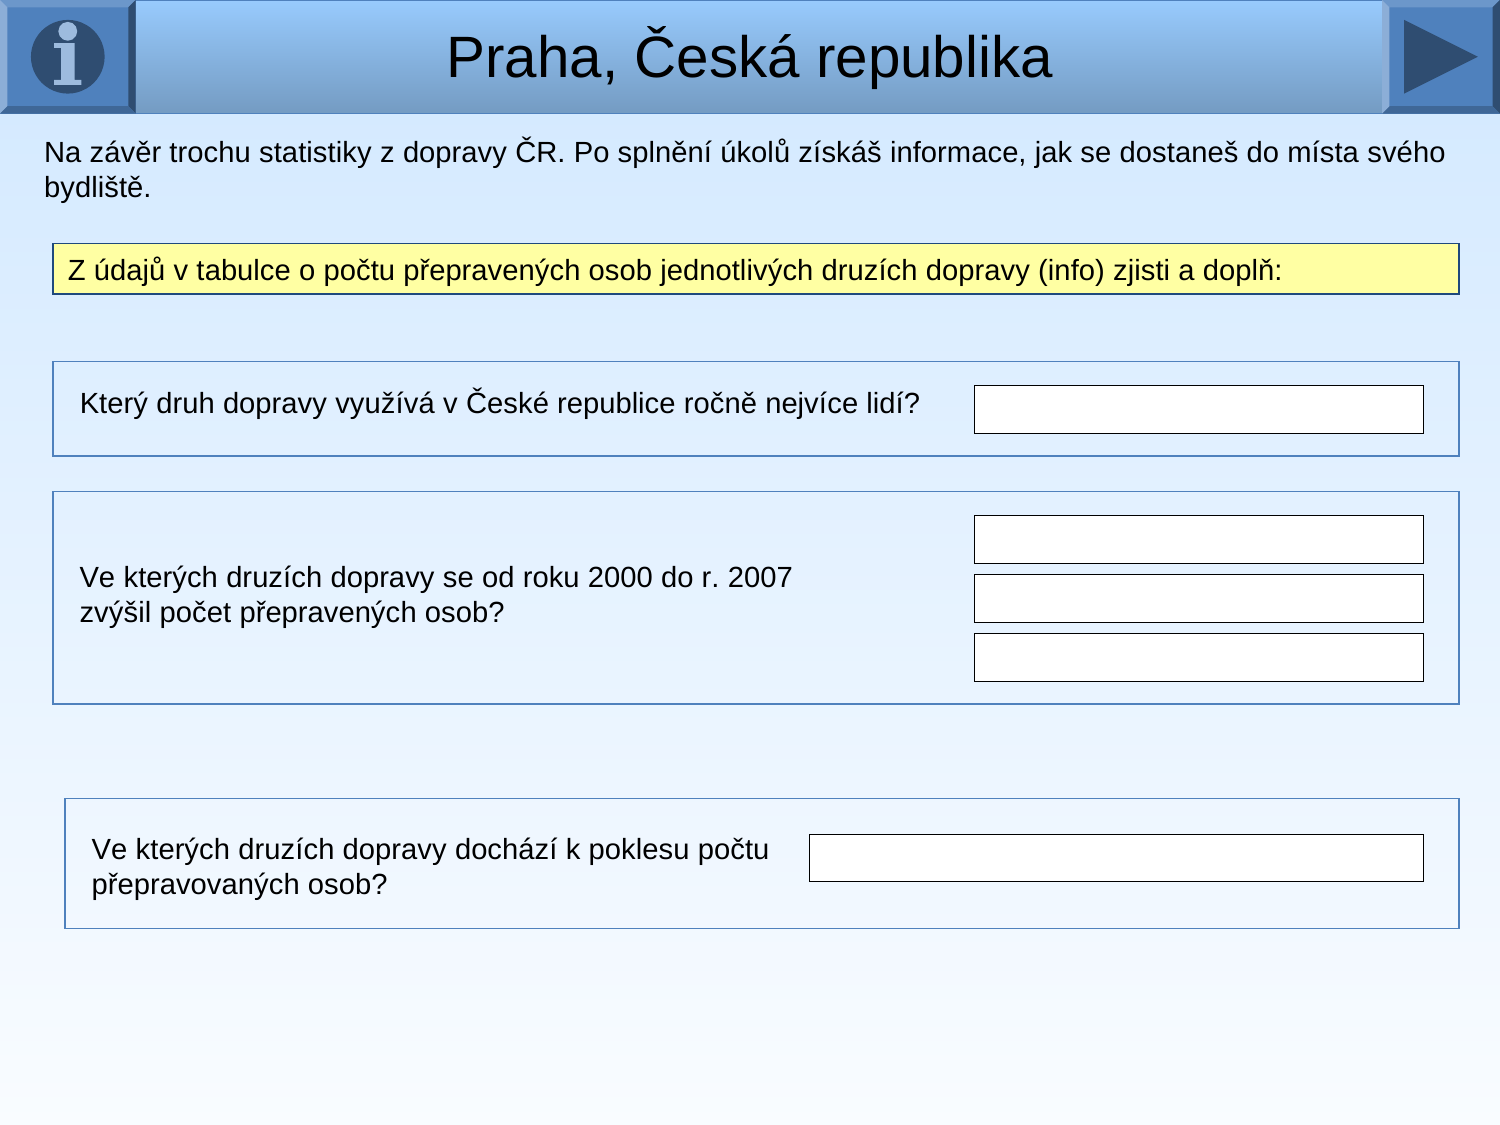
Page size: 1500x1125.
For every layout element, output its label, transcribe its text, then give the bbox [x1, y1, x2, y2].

list Který druh dopravy využívá v České republice ročně nejvíce lidí? [64, 385, 939, 445]
text_box Z údajů v tabulce o počtu přepravených osob jednotlivých druzích dopravy (info) zjisti a doplň: [53, 243, 1459, 294]
text_box [1, 0, 136, 114]
title Praha, Česká republika [136, 0, 1382, 114]
text_box Ve kterých druzích dopravy se od roku 2000 do r. 2007 zvýšil počet přepravených osob? [64, 550, 810, 637]
text_box [1383, 0, 1500, 114]
text_box Ve kterých druzích dopravy dochází k poklesu počtu přepravovaných osob? [76, 822, 798, 908]
text_box Na závěr trochu statistiky z dopravy ČR. Po splnění úkolů získáš informace, jak se dostaneš do místa svého bydliště. [29, 125, 1500, 211]
